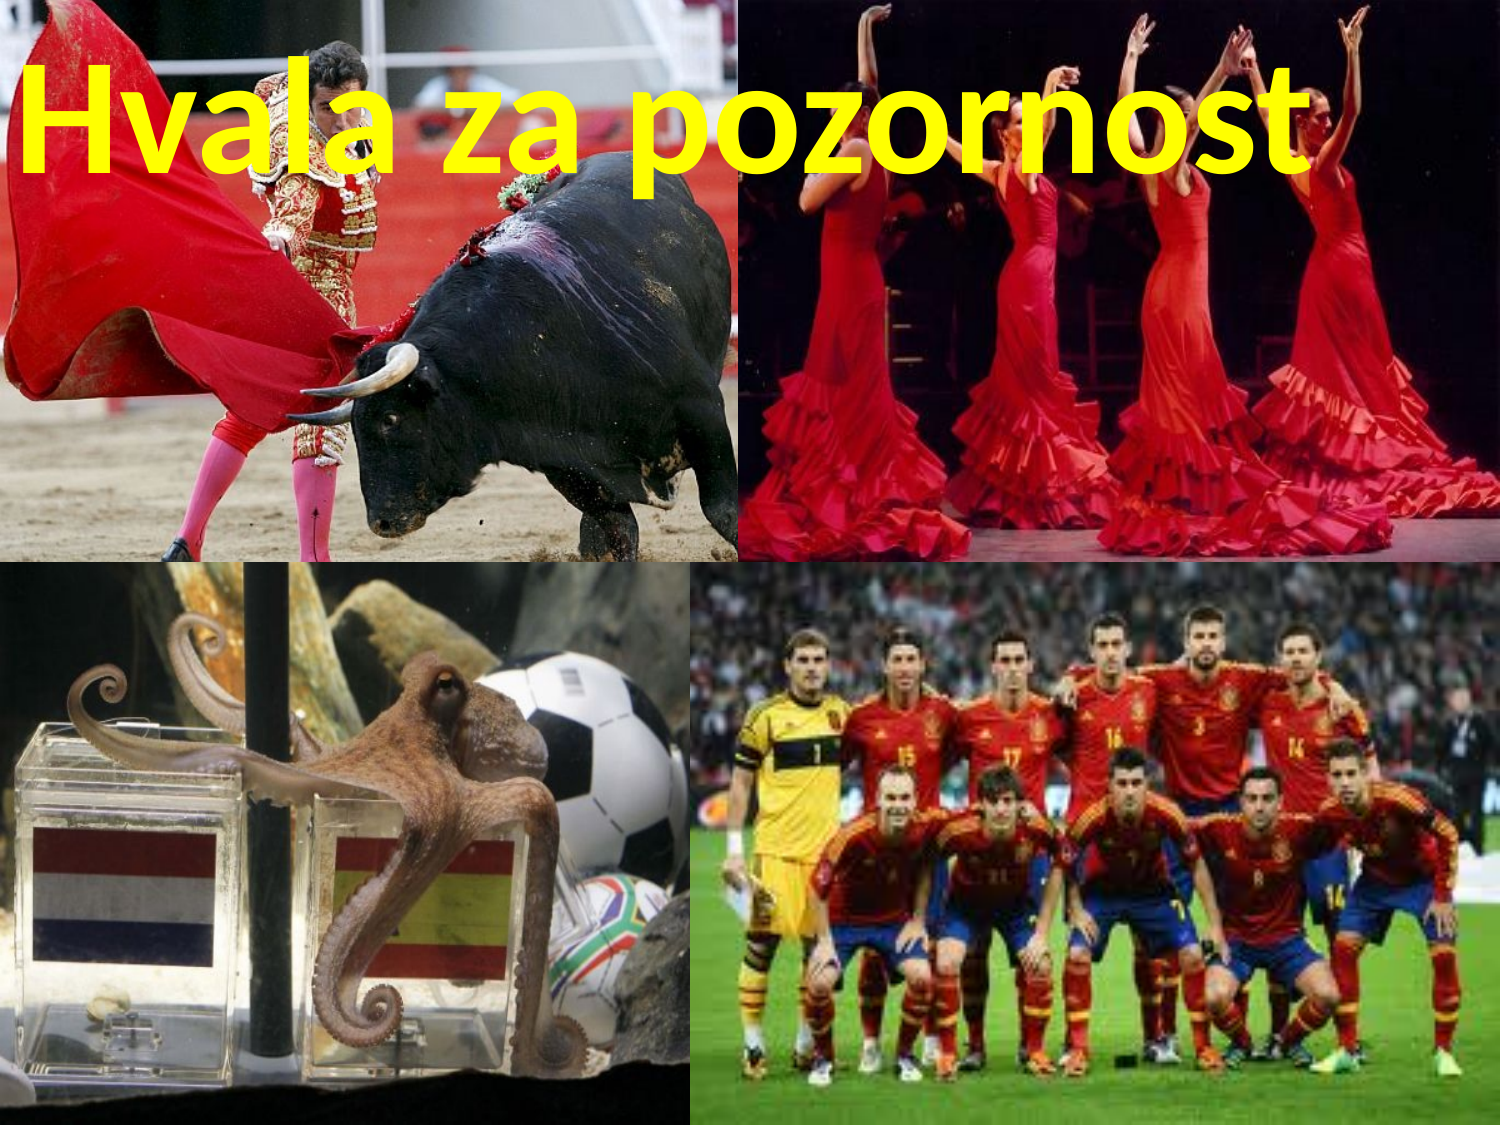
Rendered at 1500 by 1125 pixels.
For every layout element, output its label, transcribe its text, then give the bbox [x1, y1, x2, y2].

text_box Hvala za pozornost [0, 0, 1500, 215]
picture [0, 215, 1500, 1125]
